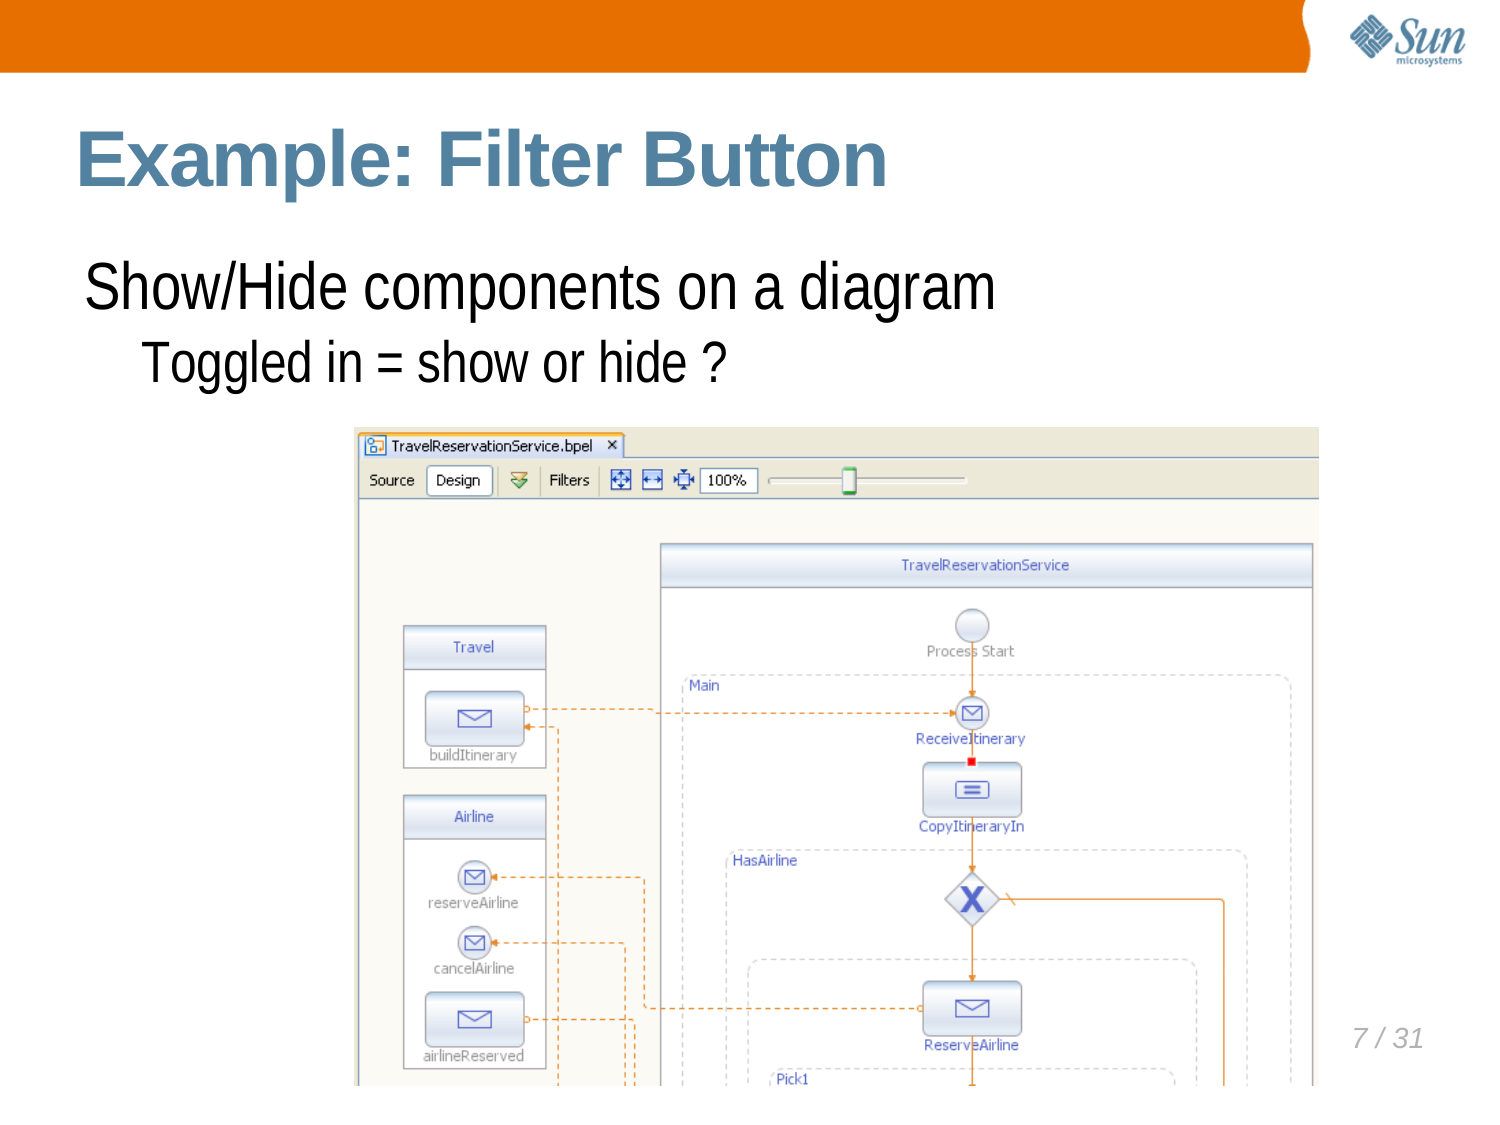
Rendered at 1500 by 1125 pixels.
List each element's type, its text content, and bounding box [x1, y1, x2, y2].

list Show/Hide components on a diagram Toggled in = show or hide ? [64, 257, 1402, 1017]
picture [354, 427, 1319, 1086]
title Example: Filter Button [75, 122, 1438, 228]
picture [0, 0, 1500, 75]
